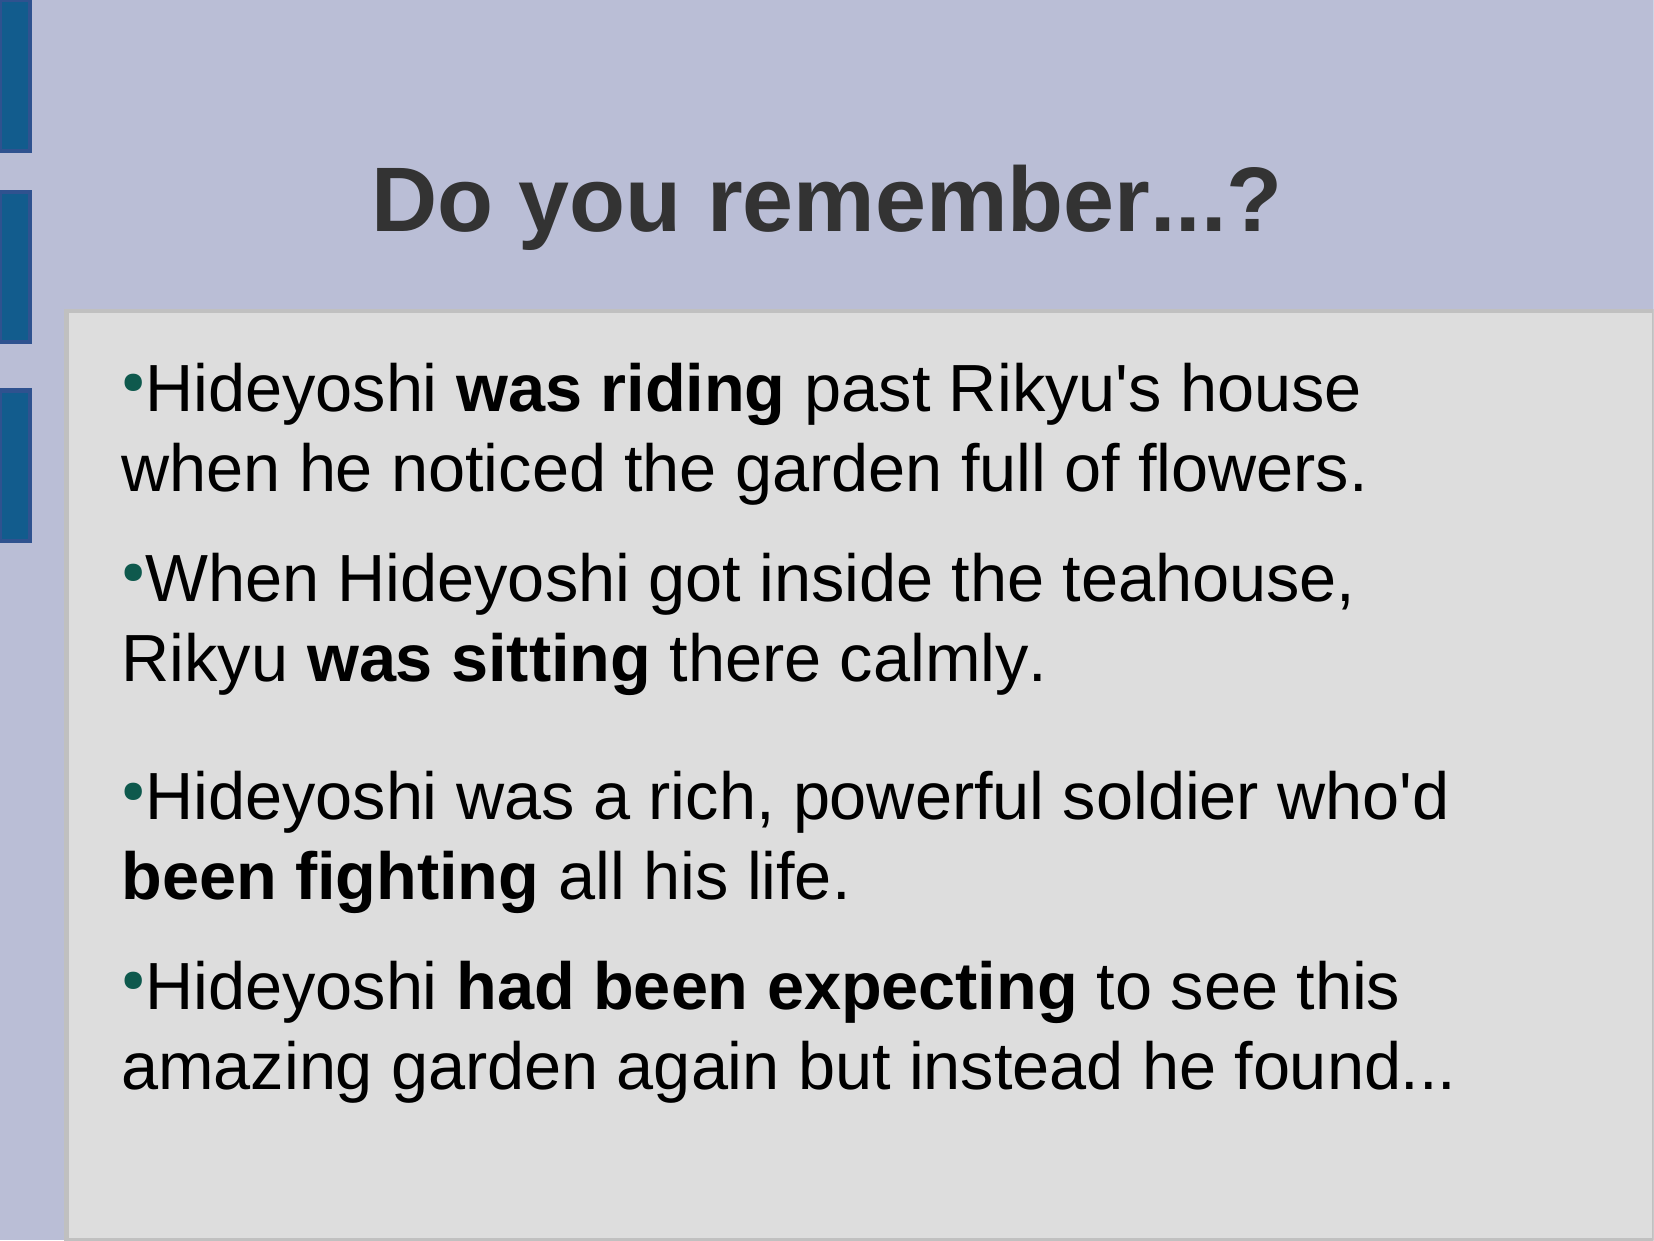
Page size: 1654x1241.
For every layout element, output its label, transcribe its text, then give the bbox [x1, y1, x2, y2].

list Hideyoshi was riding past Rikyu's house when he noticed the garden full of flowers. When Hideyoshi got inside the teahouse, Rikyu was sitting there calmly. [121, 344, 1534, 718]
list Hideyoshi was a rich, powerful soldier who'd been fighting all his life. Hideyoshi had been expecting to see this amazing garden again but instead he found... [121, 752, 1534, 1126]
title Do you remember...? [121, 91, 1534, 299]
